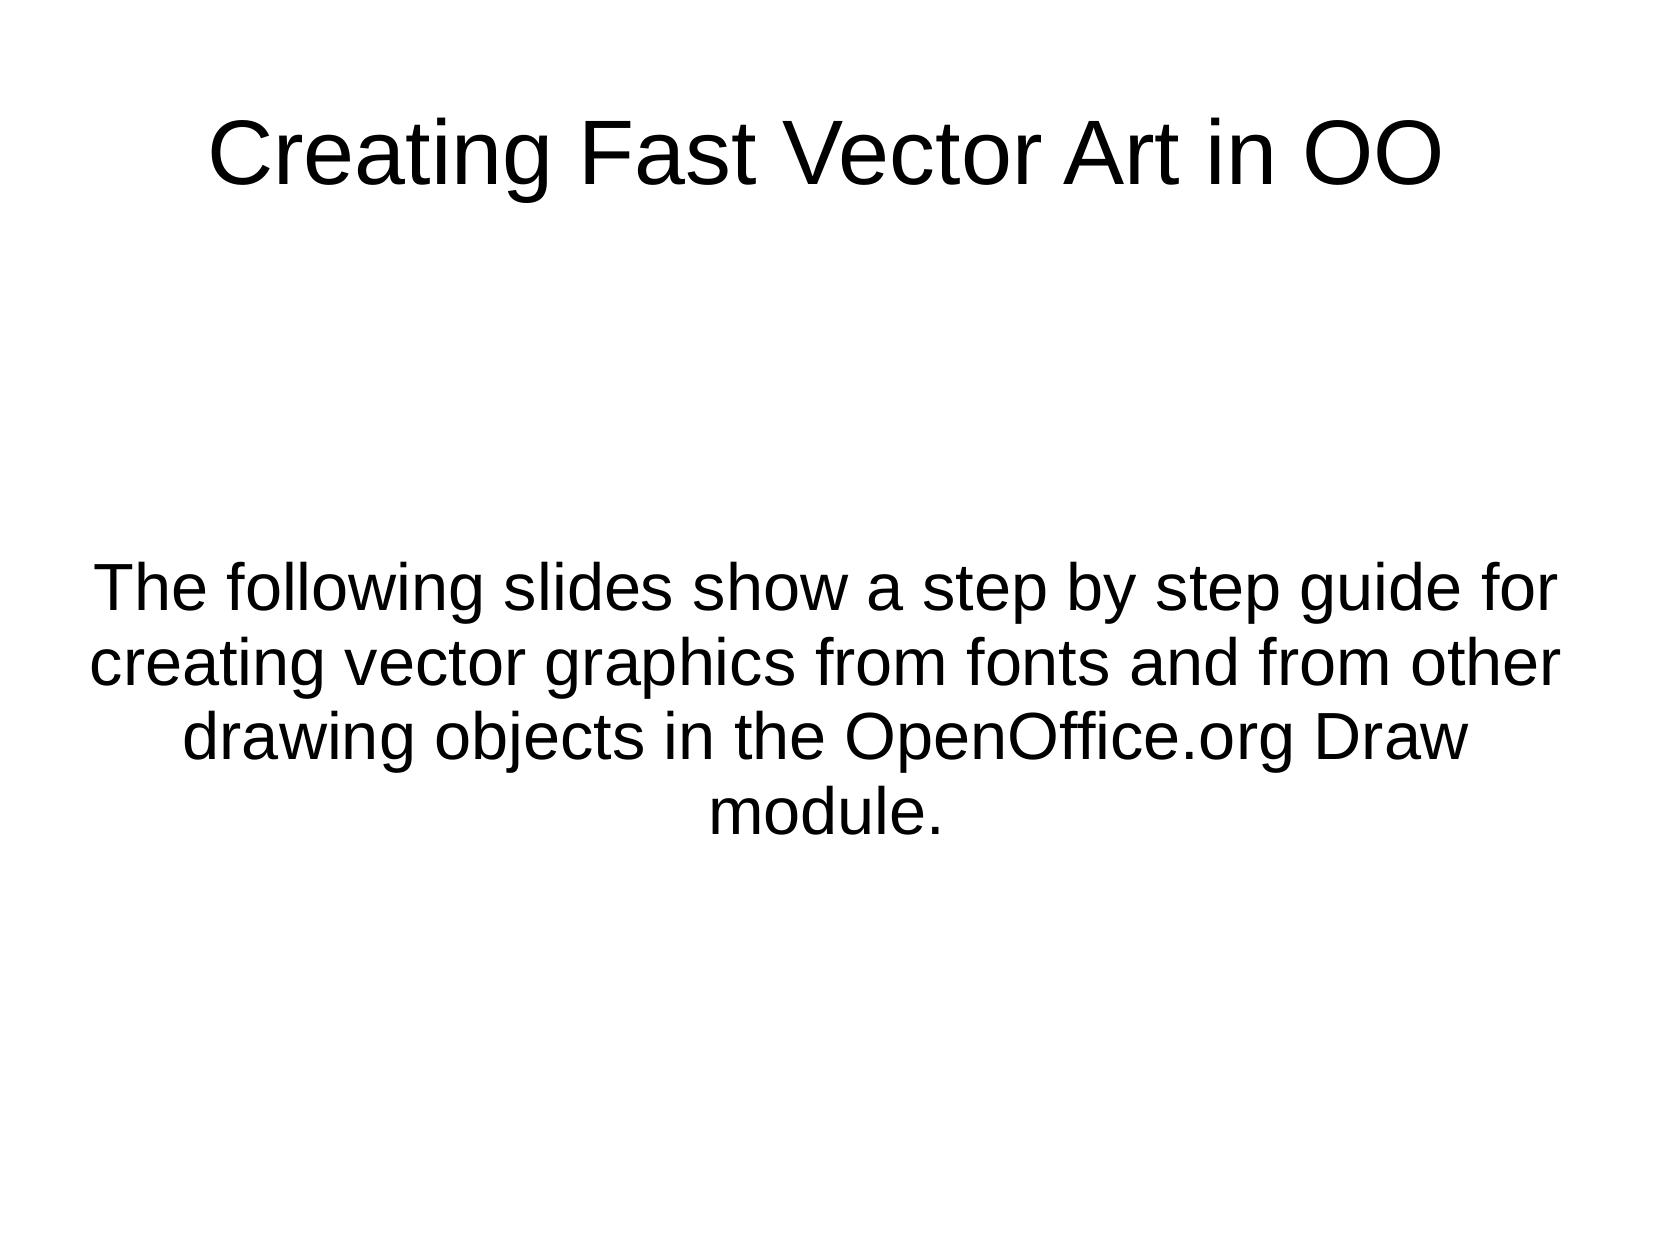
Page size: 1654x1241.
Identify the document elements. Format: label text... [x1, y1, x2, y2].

subtitle The following slides show a step by step guide for creating vector graphics from fonts and from other drawing objects in the OpenOffice.org Draw module. [82, 297, 1571, 1102]
title Creating Fast Vector Art in OO [82, 56, 1571, 250]
